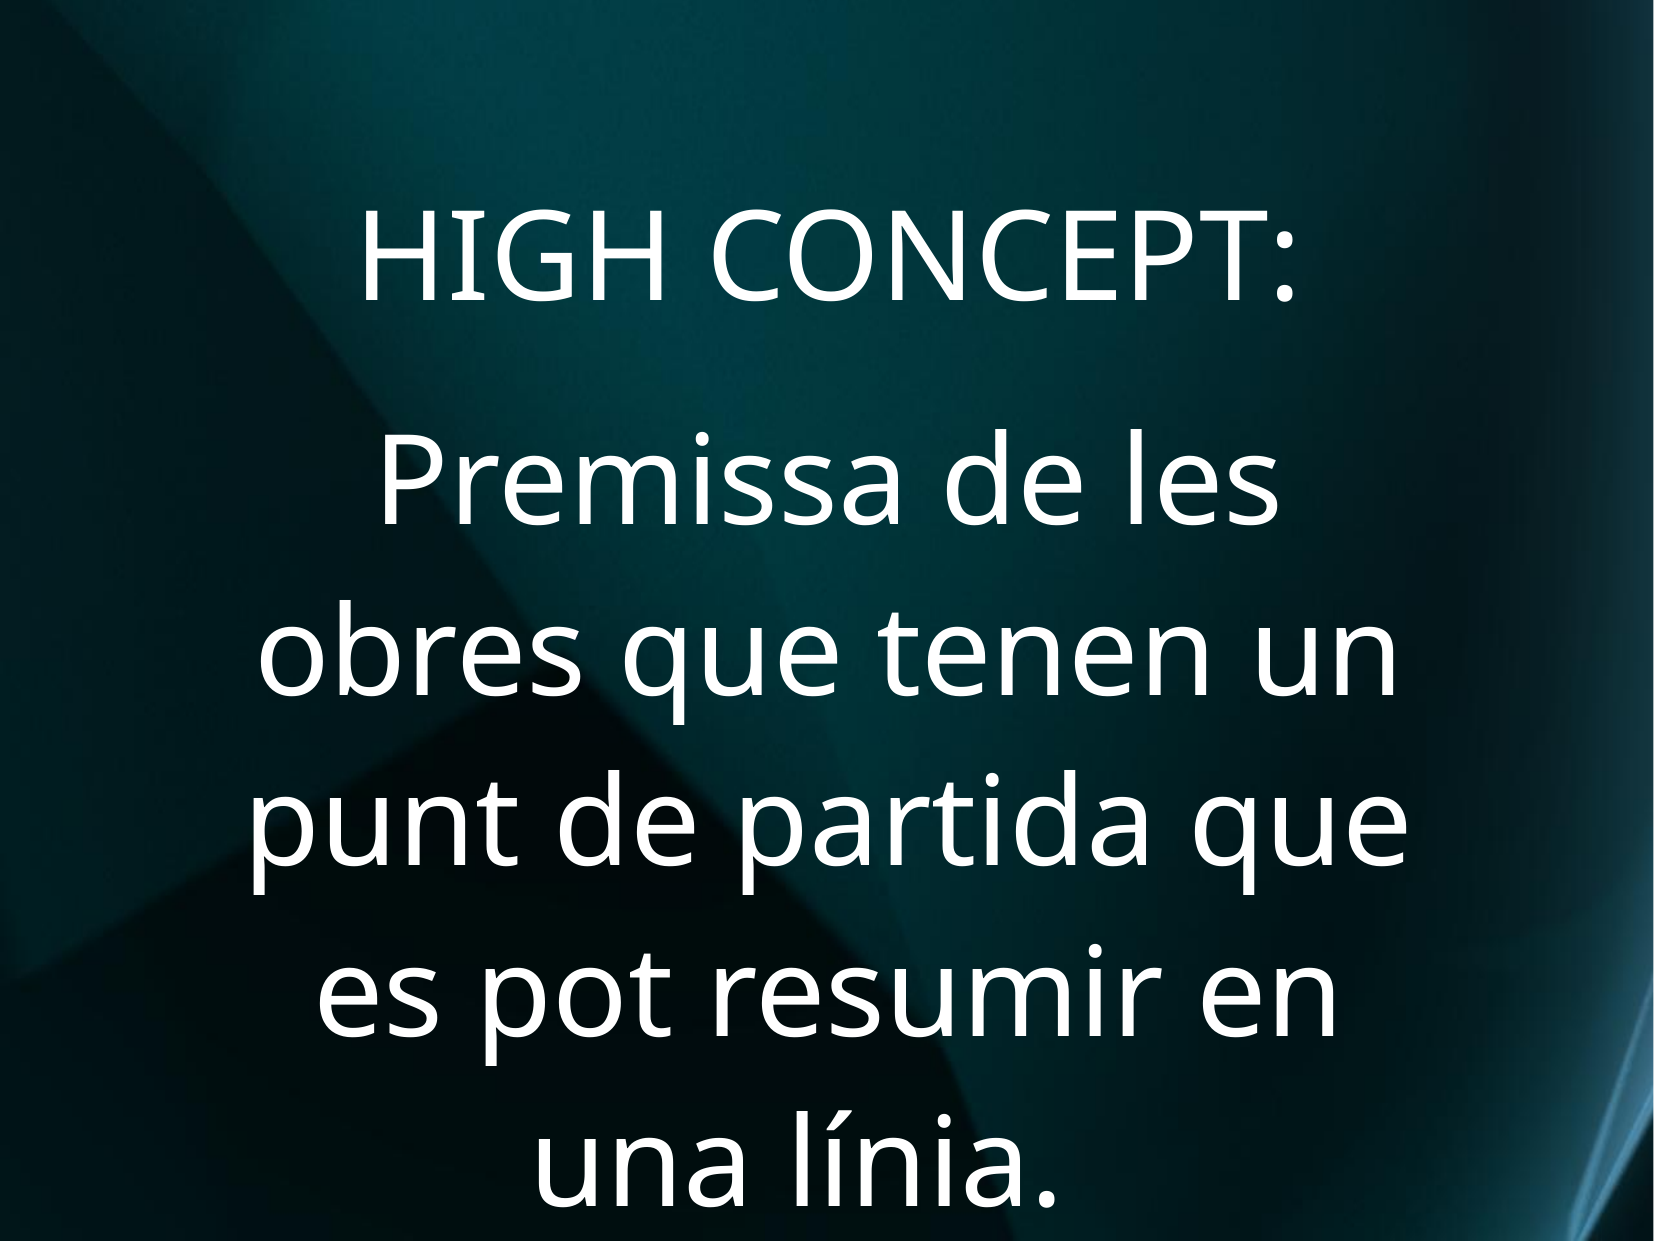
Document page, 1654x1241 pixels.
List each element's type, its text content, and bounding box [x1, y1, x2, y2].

picture [0, 0, 1654, 1241]
text_box HIGH CONCEPT: Premissa de les obres que tenen un punt de partida que es pot resumir en una línia. Sovint del tipus ”Què passaria si...” [193, 159, 1466, 1241]
